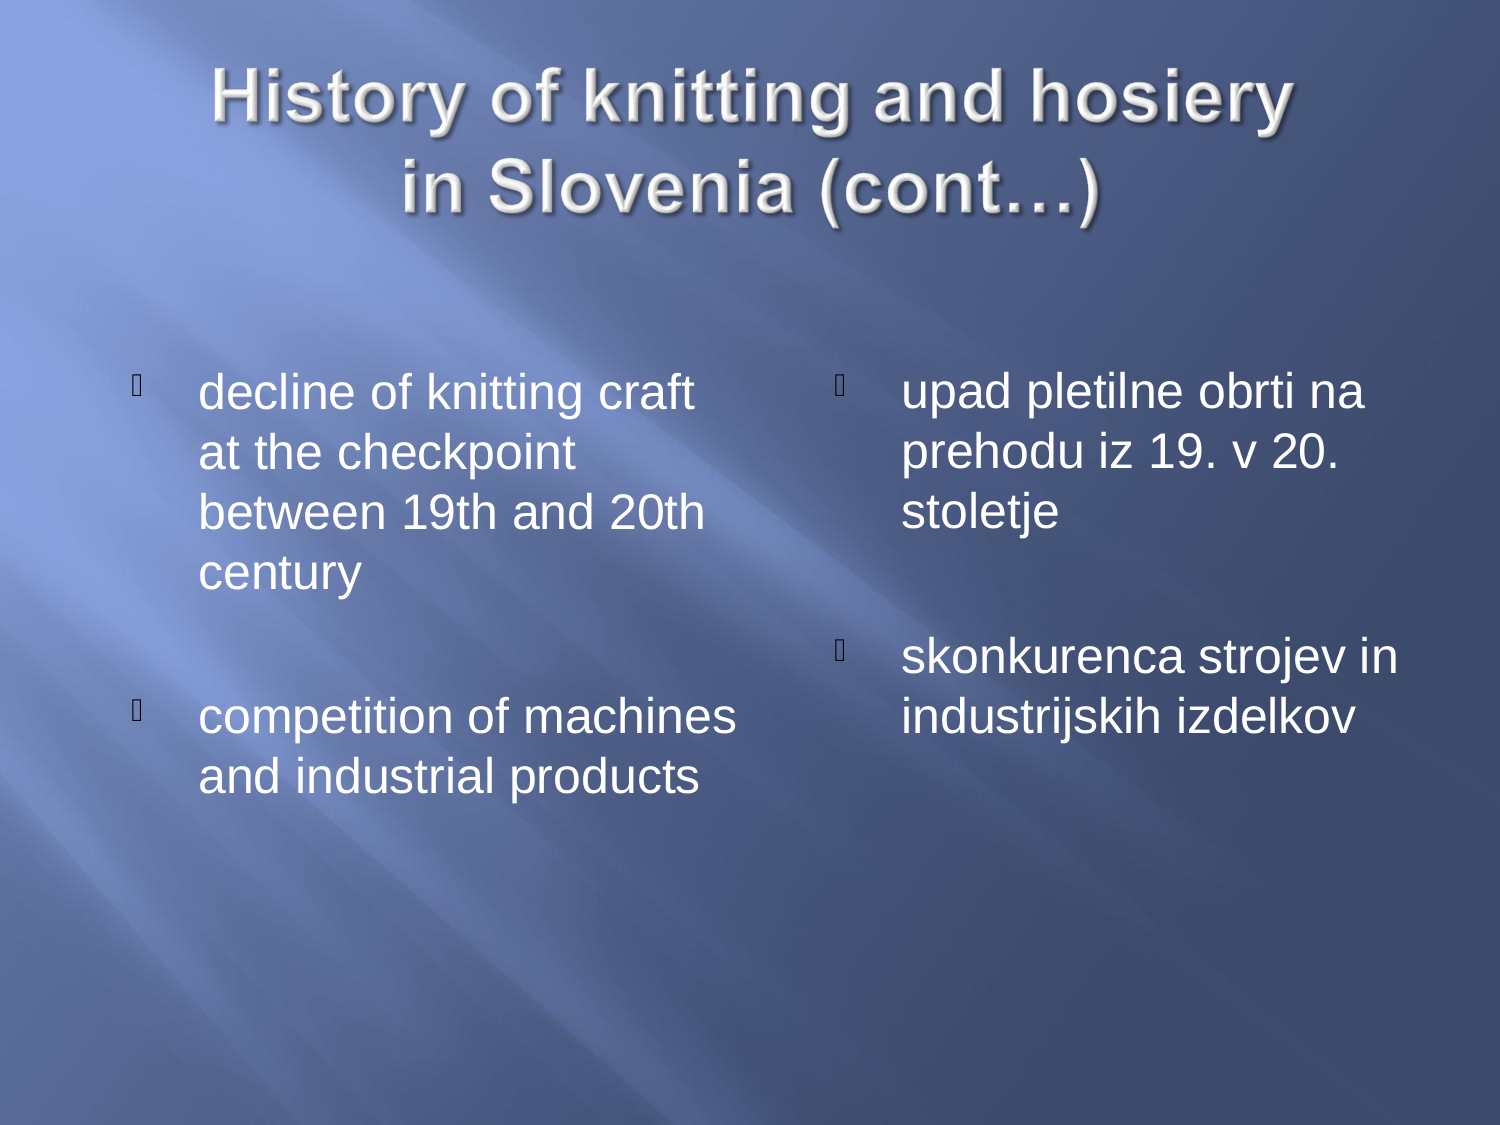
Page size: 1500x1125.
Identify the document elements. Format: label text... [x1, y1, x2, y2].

text_box [75, 21, 1426, 285]
list upad pletilne obrti na prehodu iz 19. v 20. stoletje skonkurenca strojev in industrijskih izdelkov [796, 351, 1429, 1076]
picture [0, 0, 1500, 1125]
list decline of knitting craft at the checkpoint between 19th and 20th century competition of machines and industrial products [93, 351, 757, 1095]
